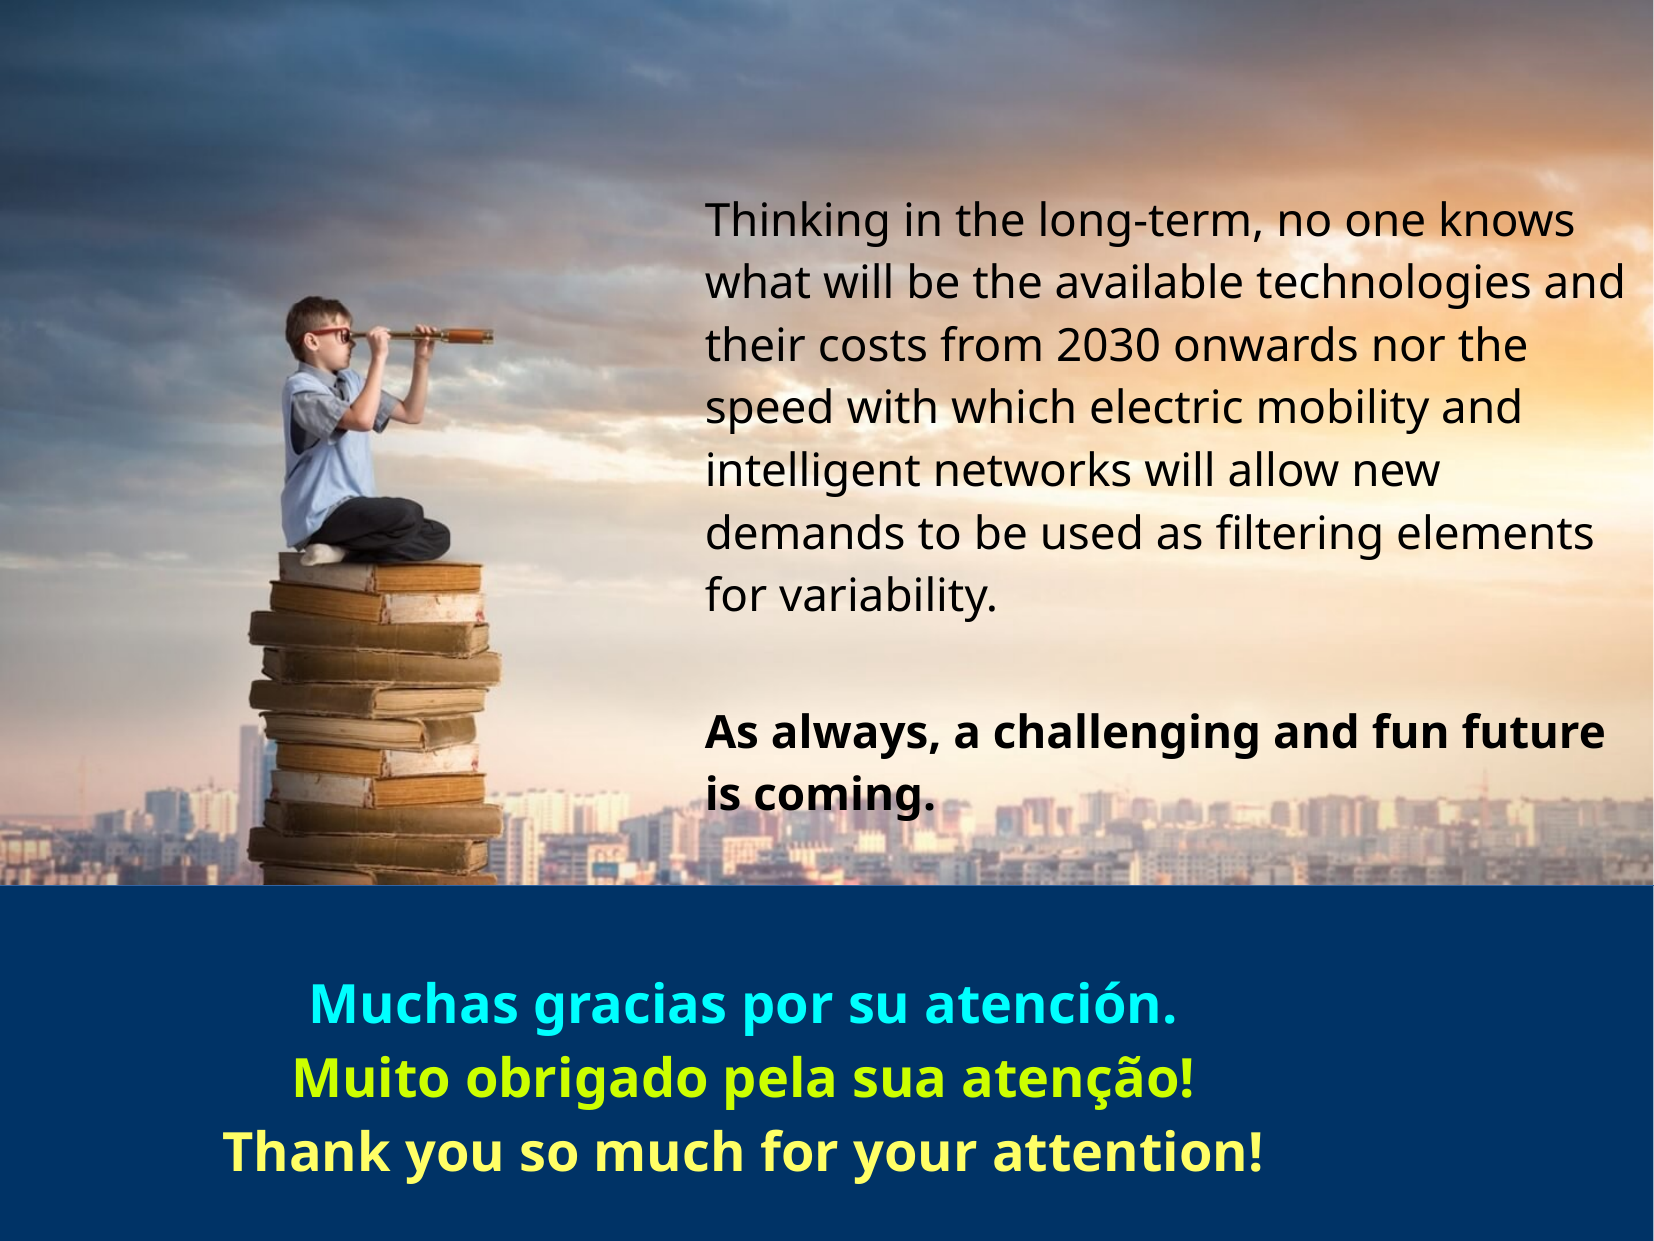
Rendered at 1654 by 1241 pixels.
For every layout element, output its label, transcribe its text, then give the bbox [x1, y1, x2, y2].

text_box [0, 886, 1654, 1241]
text_box Thinking in the long-term, no one knows what will be the available technologies and their costs from 2030 onwards nor the speed with which electric mobility and intelligent networks will allow new demands to be used as filtering elements for variability. As always, a challenging and fun future is coming. [690, 180, 1651, 886]
title Muchas gracias por su atención. Muito obrigado pela sua atenção! Thank you so much for your attention! [195, 945, 1486, 1186]
picture [0, 0, 1654, 886]
